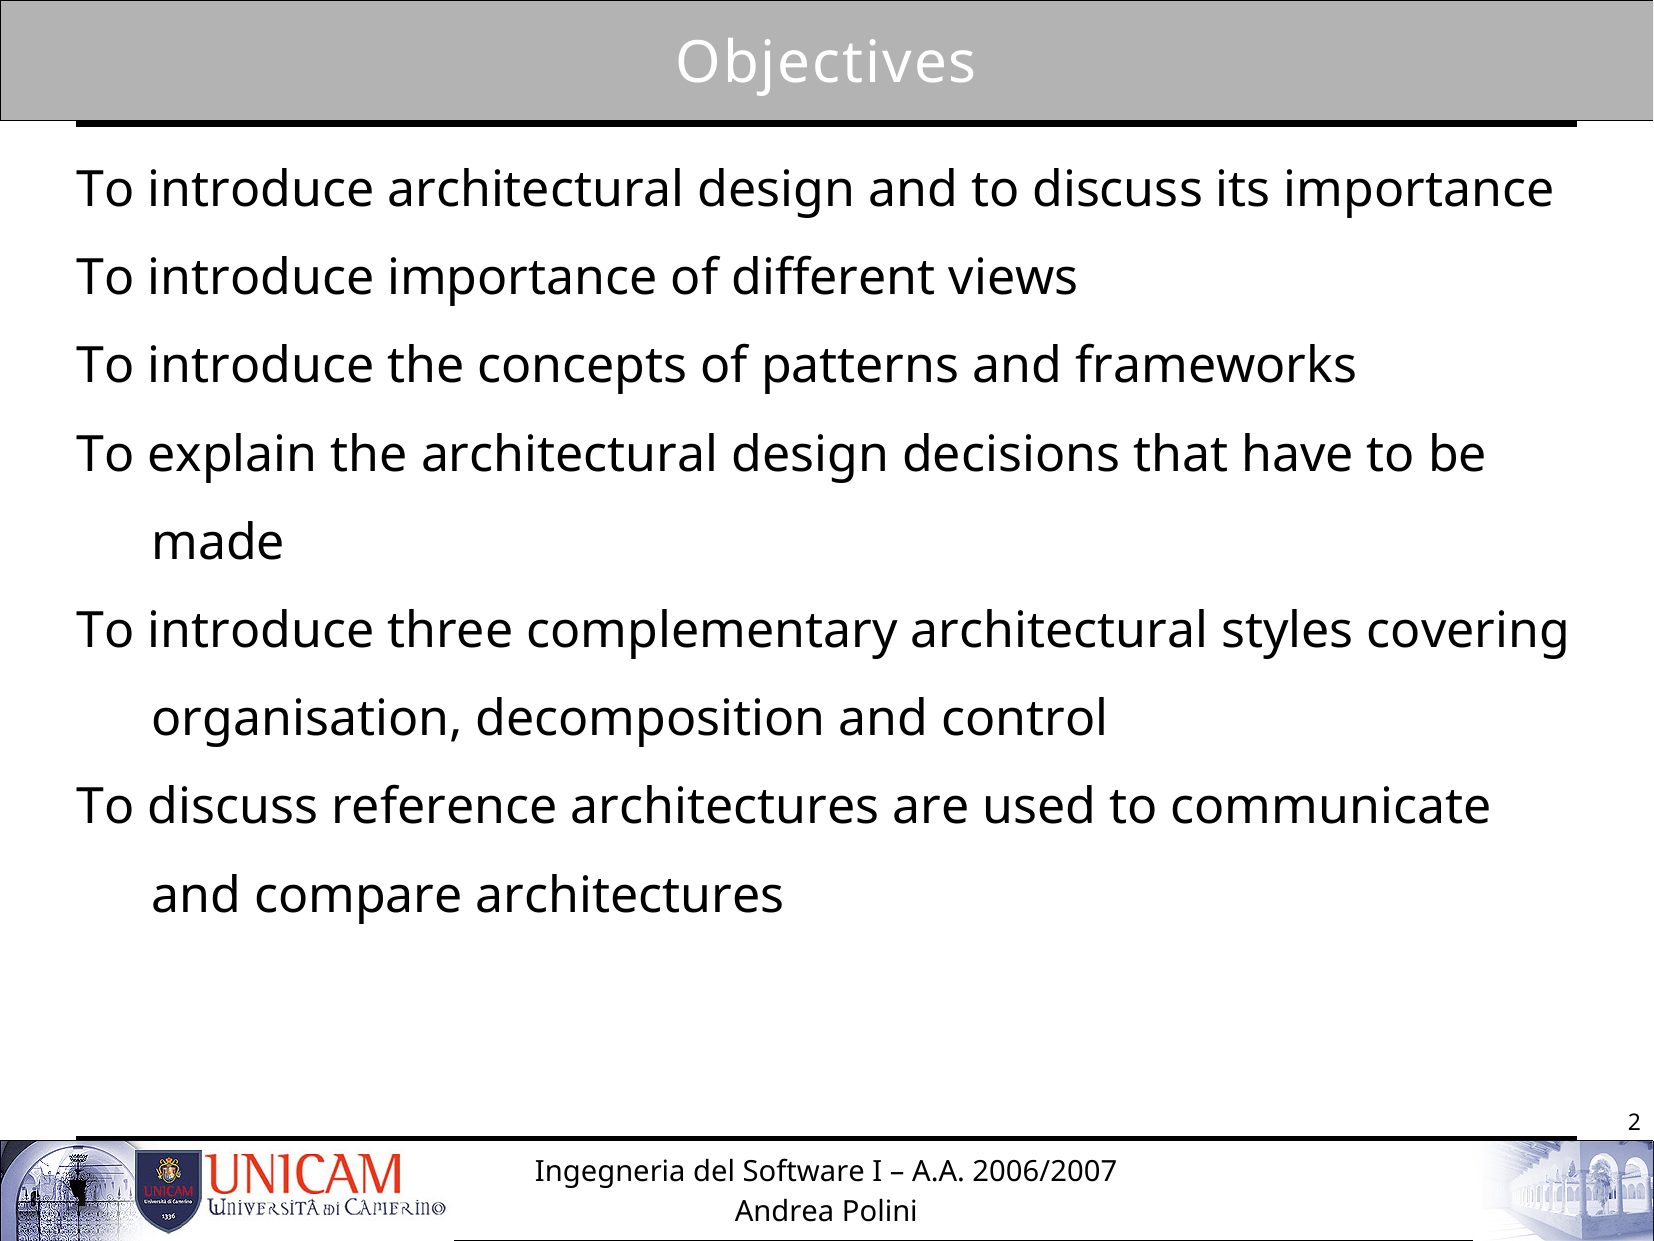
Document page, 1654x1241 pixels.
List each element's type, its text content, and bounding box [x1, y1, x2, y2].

picture [0, 1141, 454, 1241]
list To introduce architectural design and to discuss its importance To introduce importance of different views To introduce the concepts of patterns and frameworks To explain the architectural design decisions that have to be made To introduce three complementary architectural styles covering organisation, decomposition and control To discuss reference architectures are used to communicate and compare architectures [76, 152, 1577, 876]
picture [1473, 1141, 1654, 1241]
title Objectives [0, 0, 1653, 121]
